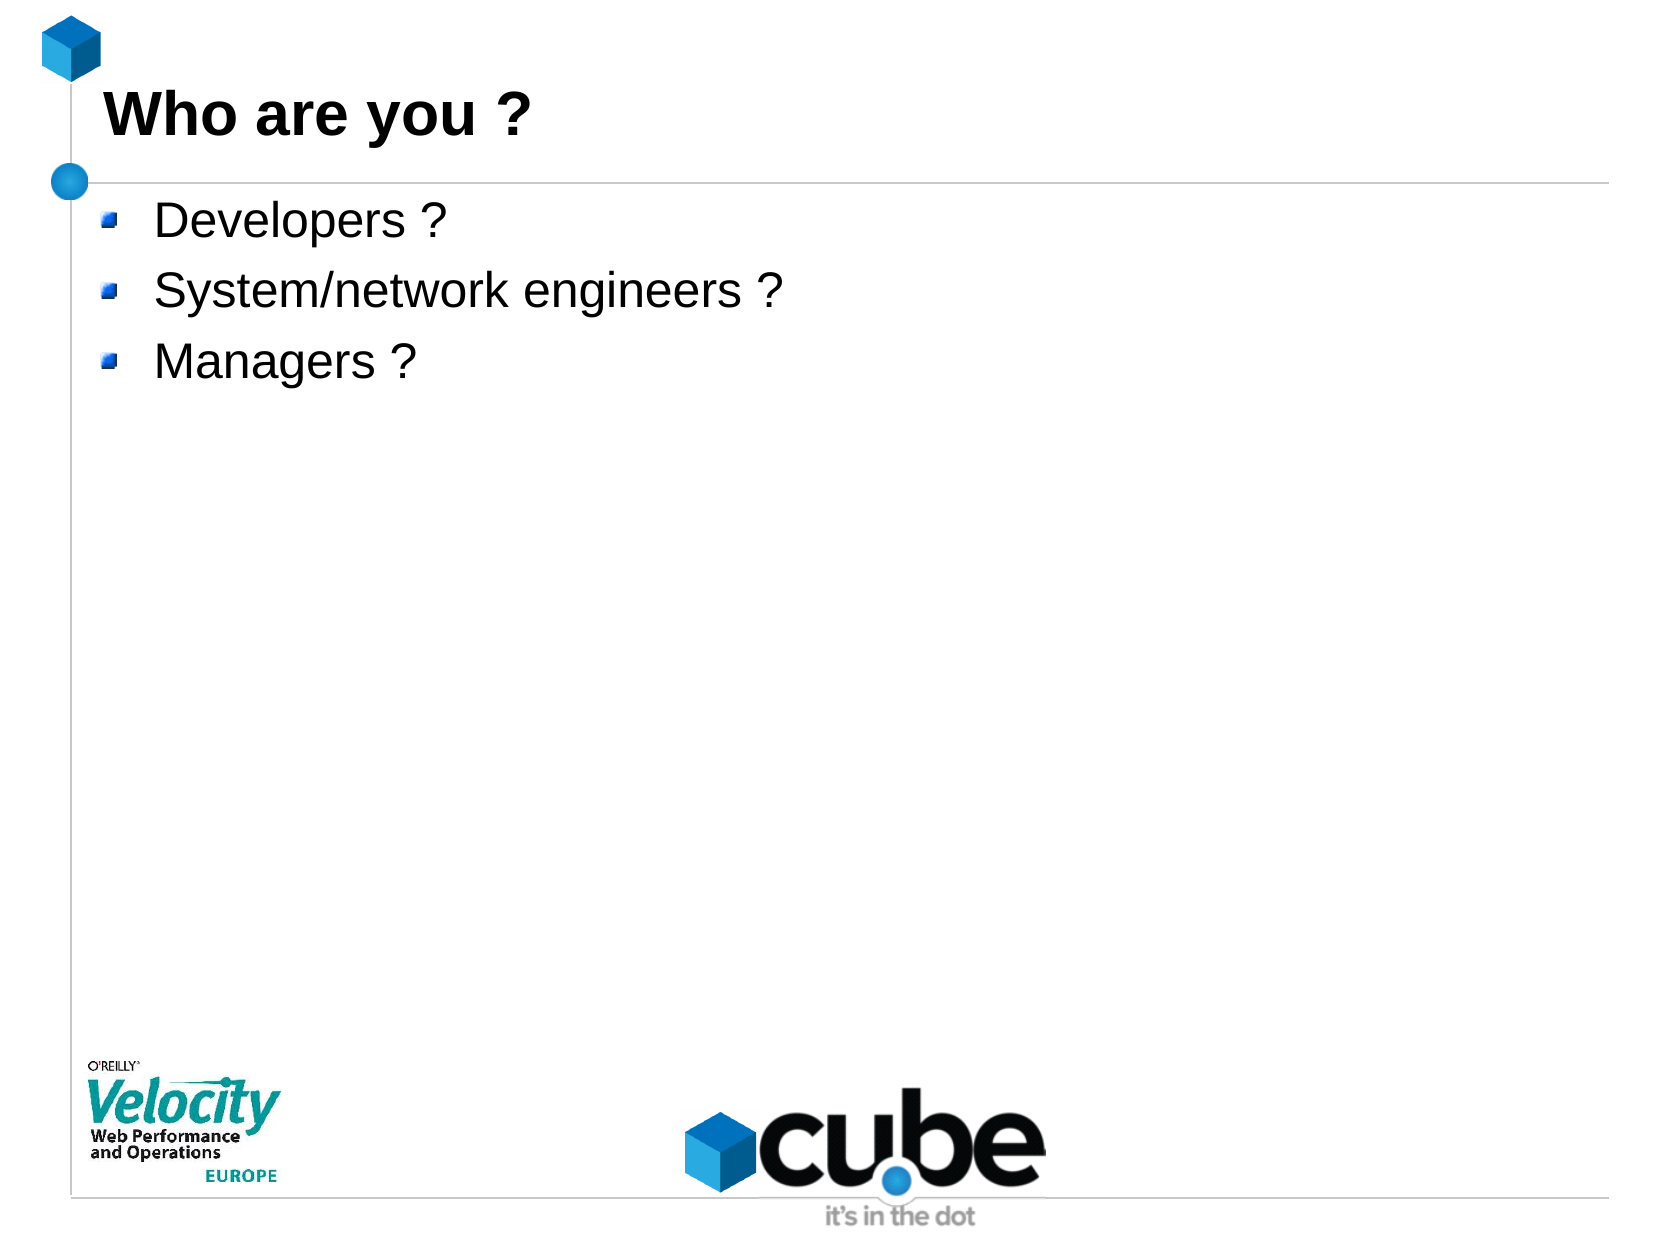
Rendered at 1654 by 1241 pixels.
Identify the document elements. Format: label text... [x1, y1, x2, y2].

list Developers ? System/network engineers ? Managers ? [82, 191, 1571, 1011]
picture [88, 1061, 281, 1182]
title Who are you ? [103, 49, 1551, 178]
